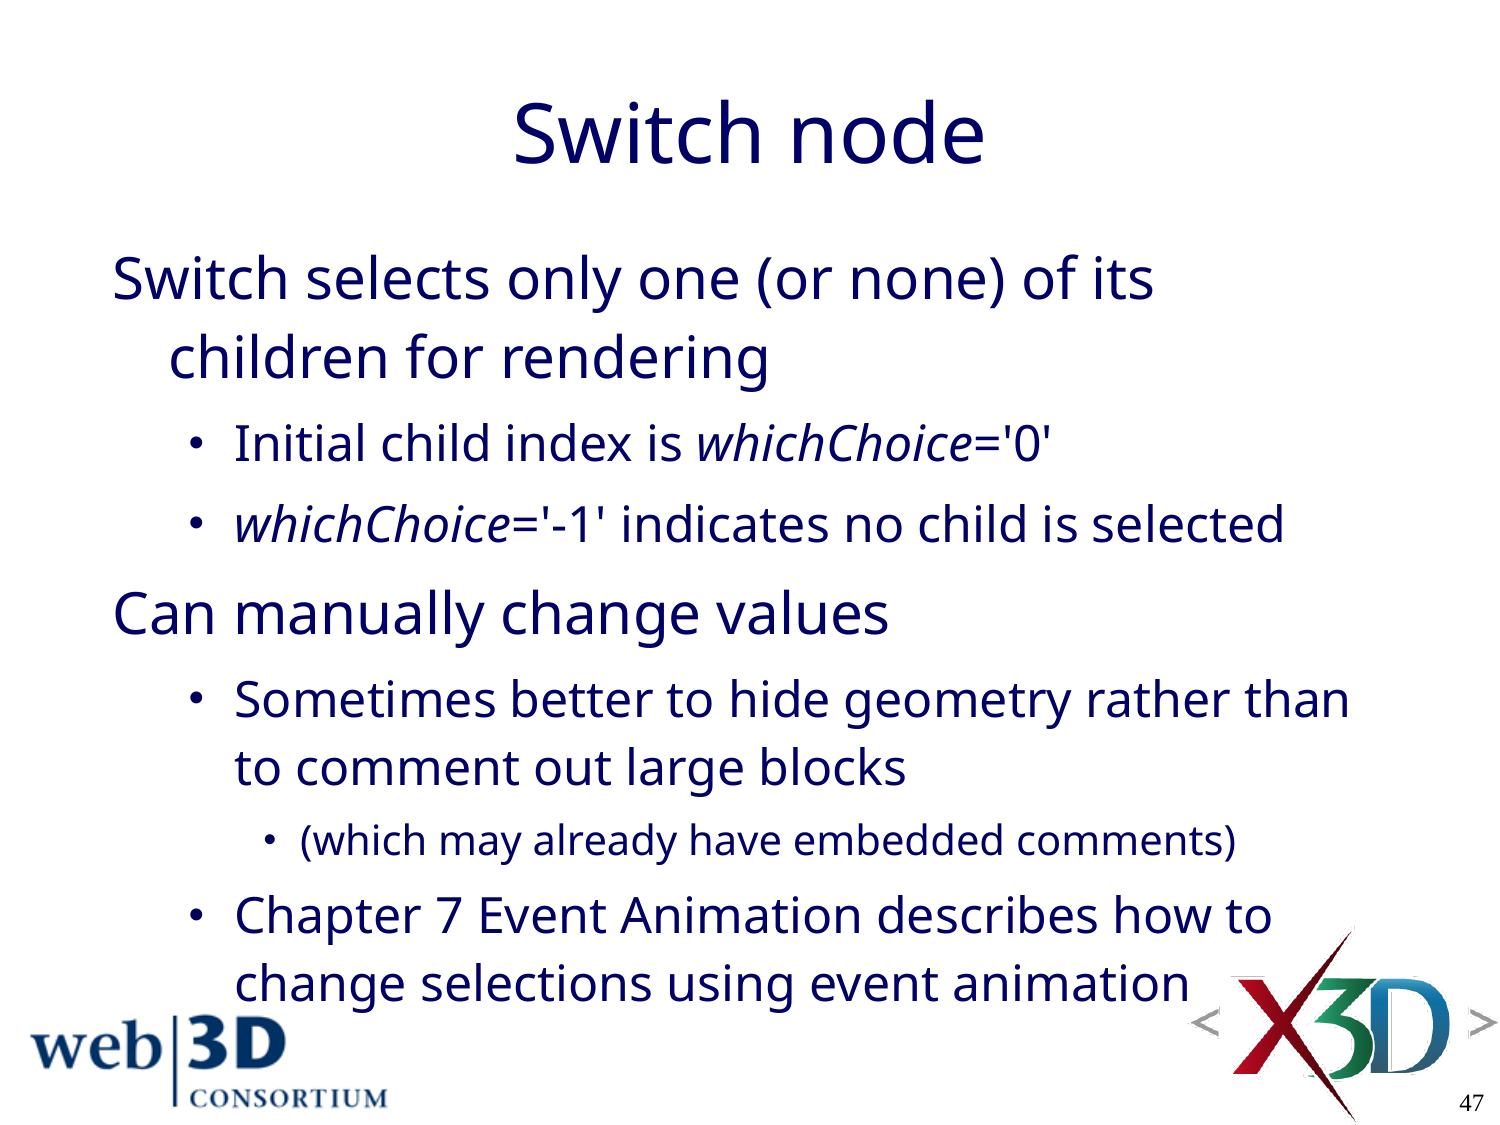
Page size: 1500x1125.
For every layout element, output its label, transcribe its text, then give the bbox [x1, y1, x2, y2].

list Switch selects only one (or none) of its children for rendering Initial child index is whichChoice='0' whichChoice='-1' indicates no child is selected Can manually change values Sometimes better to hide geometry rather than to comment out large blocks (which may already have embedded comments) Chapter 7 Event Animation describes how to change selections using event animation [112, 237, 1388, 986]
title Switch node [112, 37, 1388, 226]
picture [12, 998, 413, 1118]
picture [1187, 926, 1500, 1125]
